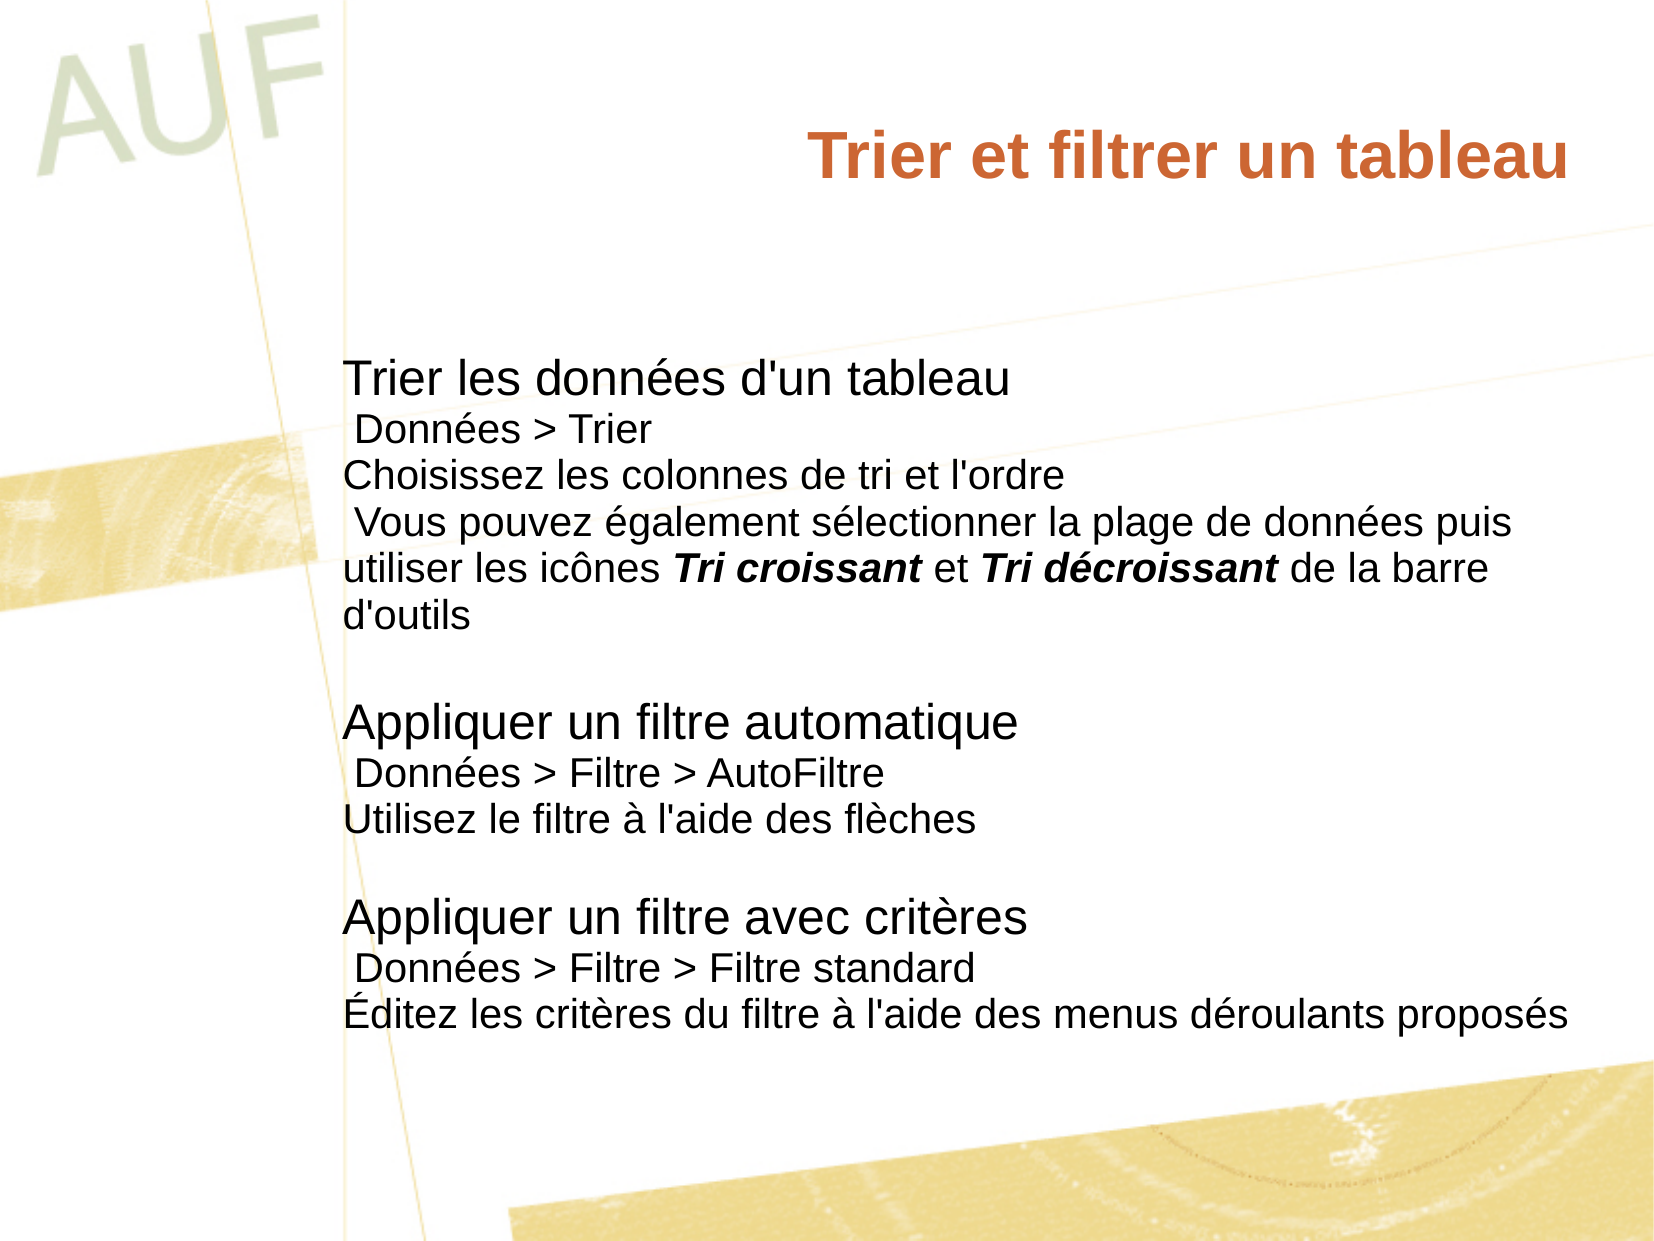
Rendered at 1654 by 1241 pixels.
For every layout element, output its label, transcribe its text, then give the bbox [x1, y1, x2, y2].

title Trier et filtrer un tableau [324, 59, 1571, 252]
subtitle Trier les données d'un tableau Données > Trier Choisissez les colonnes de tri et l'ordre Vous pouvez également sélectionner la plage de données puis utiliser les icônes Tri croissant et Tri décroissant de la barre d'outils Appliquer un filtre automatique Données > Filtre > AutoFiltre Utilisez le filtre à l'aide des flèches Appliquer un filtre avec critères Données > Filtre > Filtre standard Éditez les critères du filtre à l'aide des menus déroulants proposés [324, 295, 1571, 1093]
picture [0, 0, 1654, 1241]
